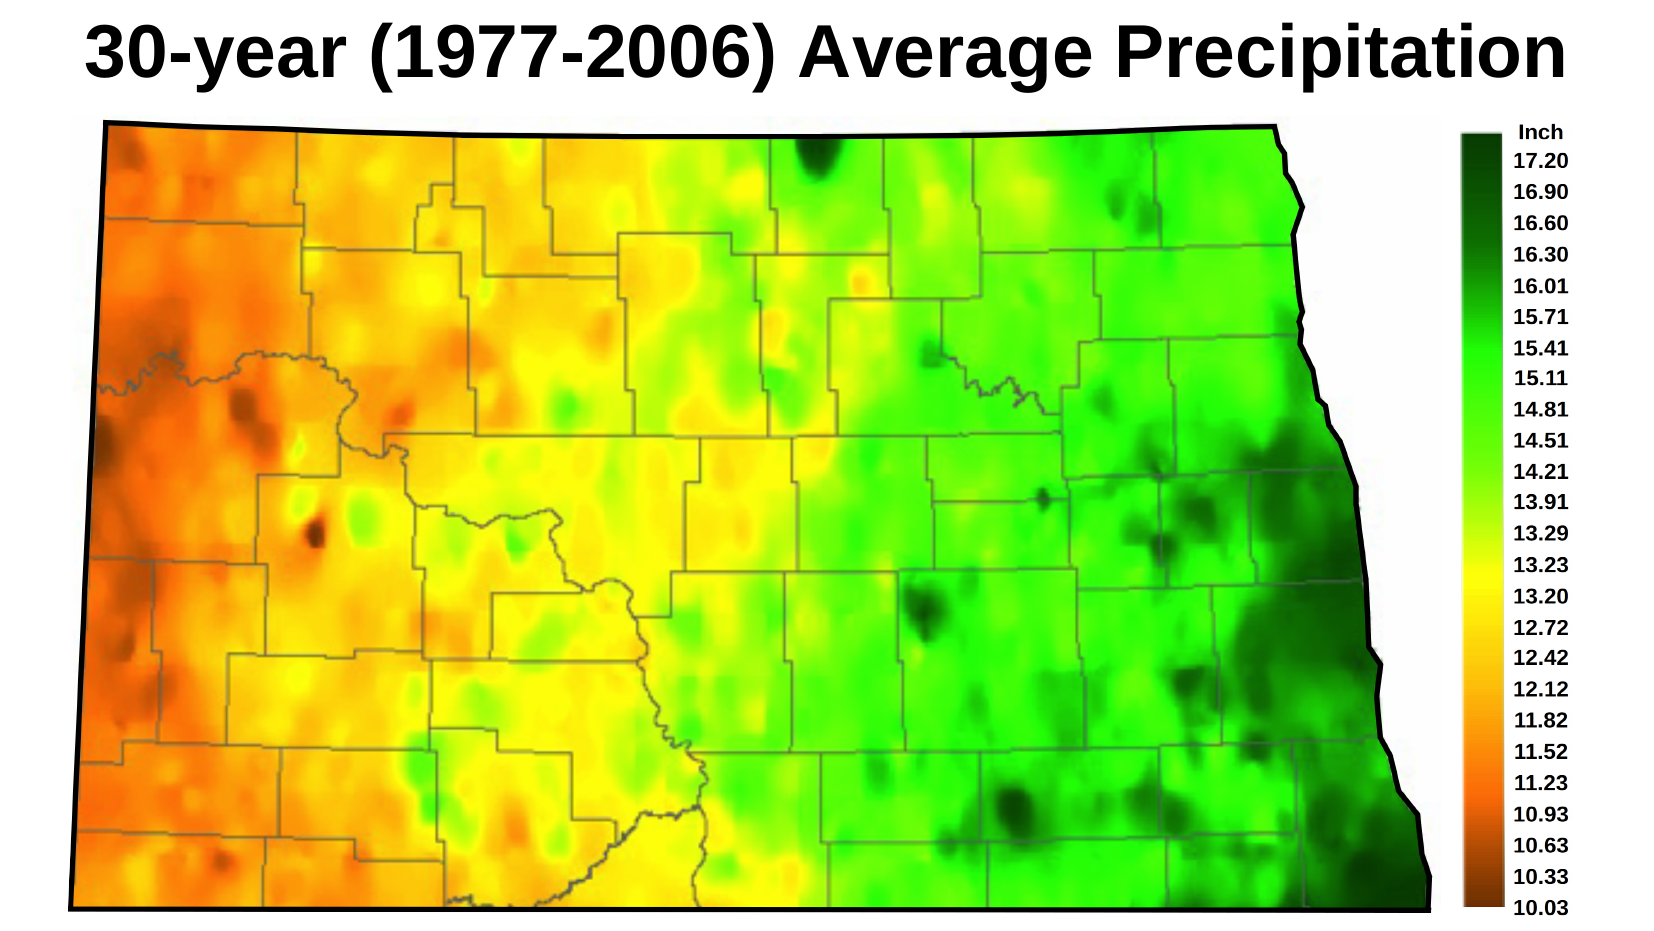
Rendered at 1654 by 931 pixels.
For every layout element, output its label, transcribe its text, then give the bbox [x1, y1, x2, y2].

title 30-year (1977-2006) Average Precipitation [0, 0, 1654, 106]
picture [59, 107, 1597, 929]
